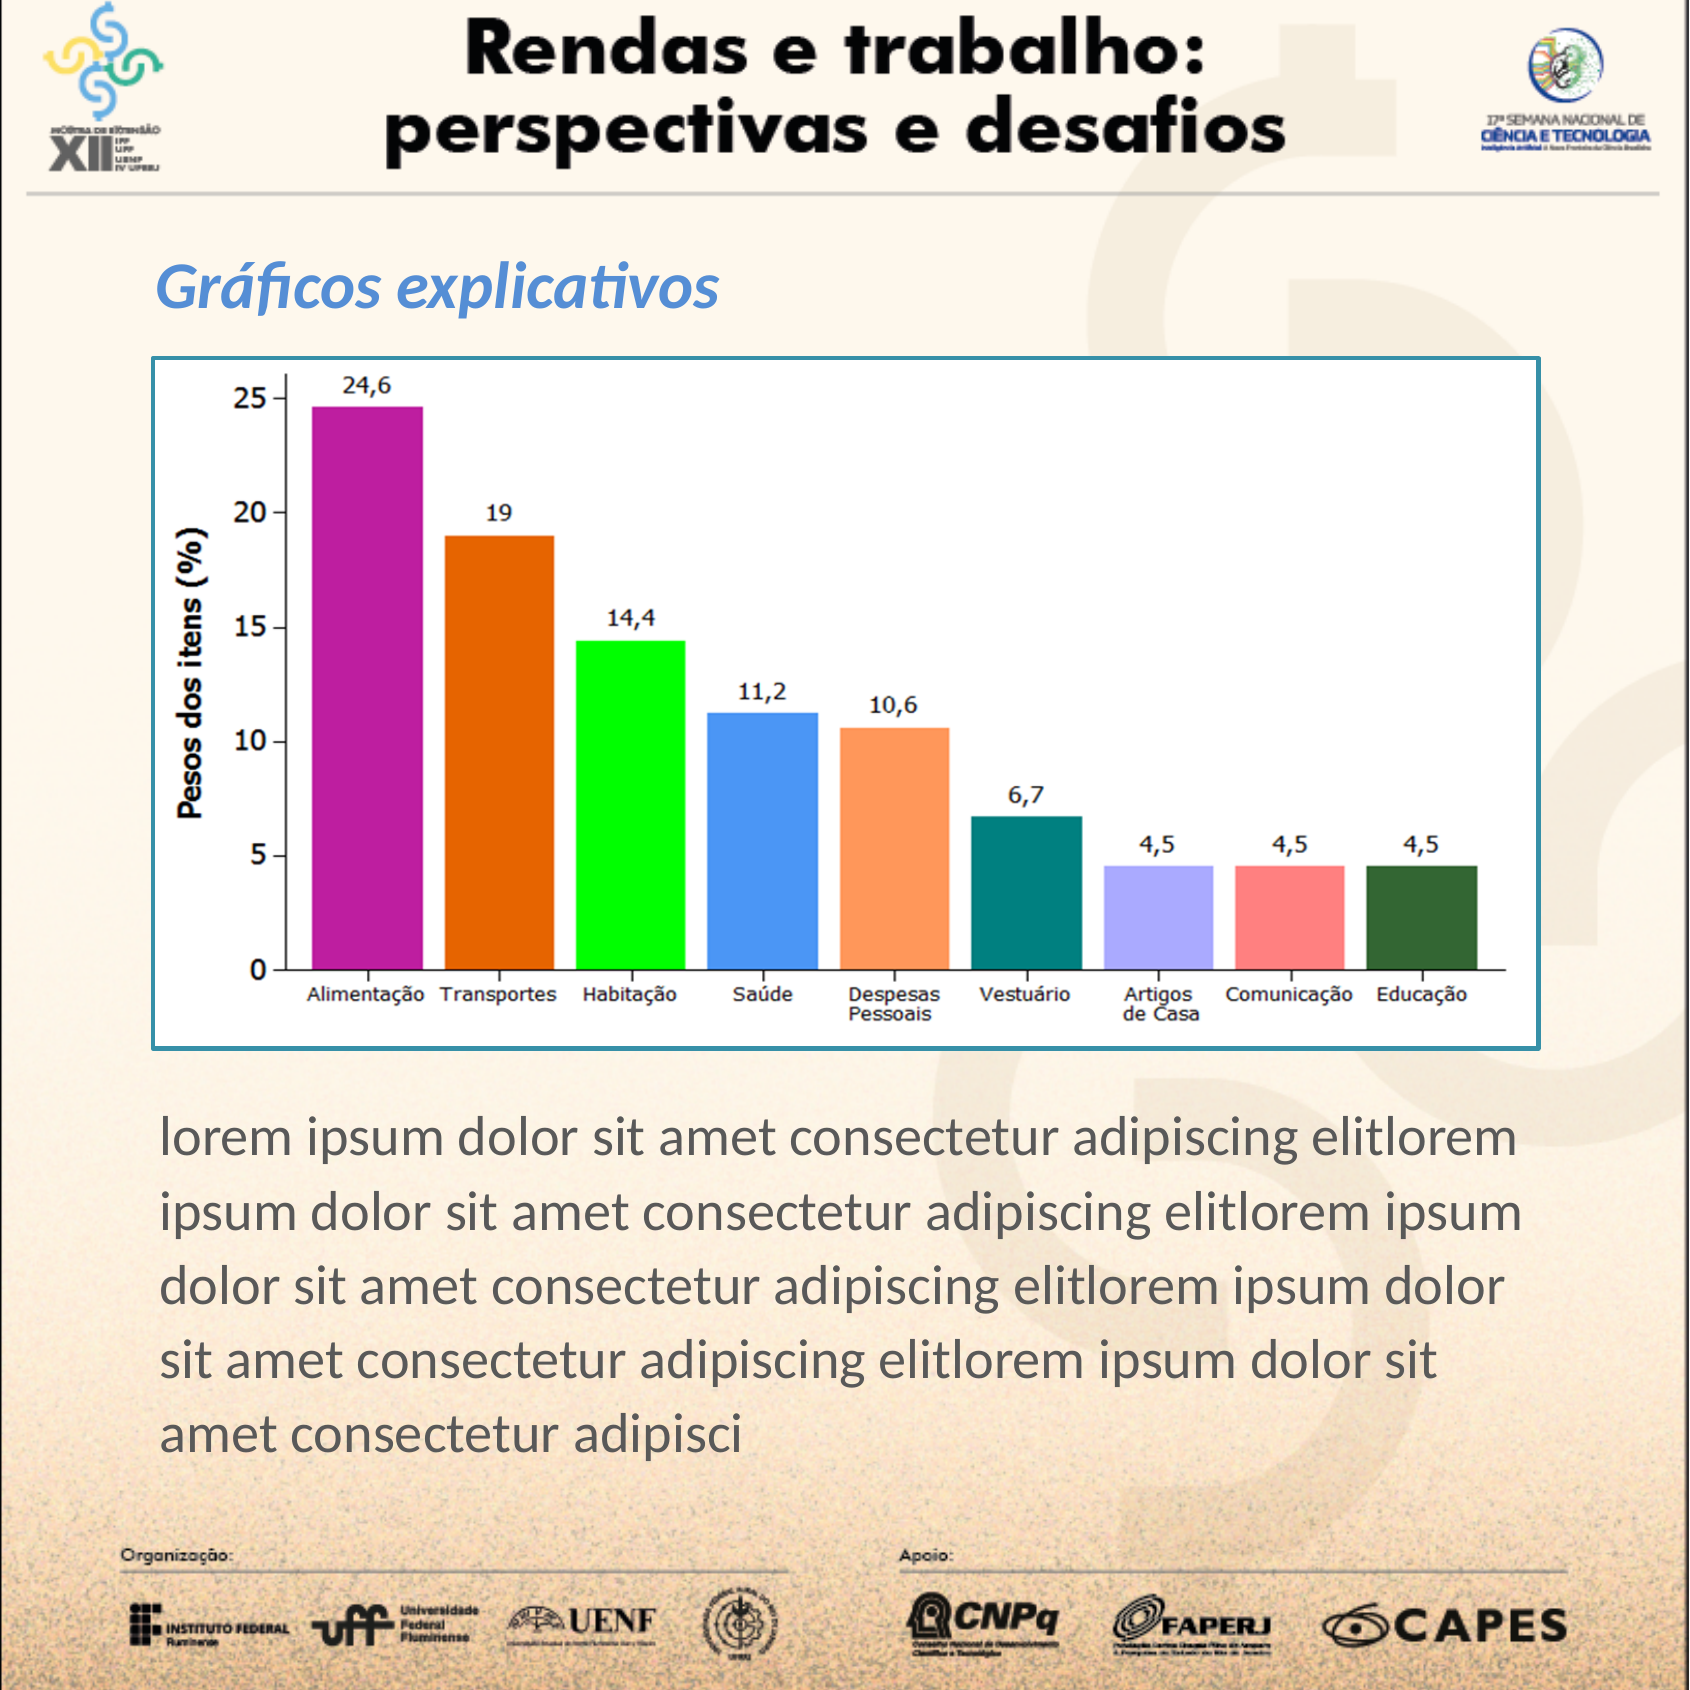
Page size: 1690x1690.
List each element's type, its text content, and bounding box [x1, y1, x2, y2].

picture [0, 0, 1689, 1690]
list lorem ipsum dolor sit amet consectetur adipiscing elitlorem ipsum dolor sit amet consectetur adipiscing elitlorem ipsum dolor sit amet consectetur adipiscing elitlorem ipsum dolor sit amet consectetur adipiscing elitlorem ipsum dolor sit amet consectetur adipisci [159, 1092, 1530, 1495]
title Gráficos explicativos [154, 242, 985, 356]
